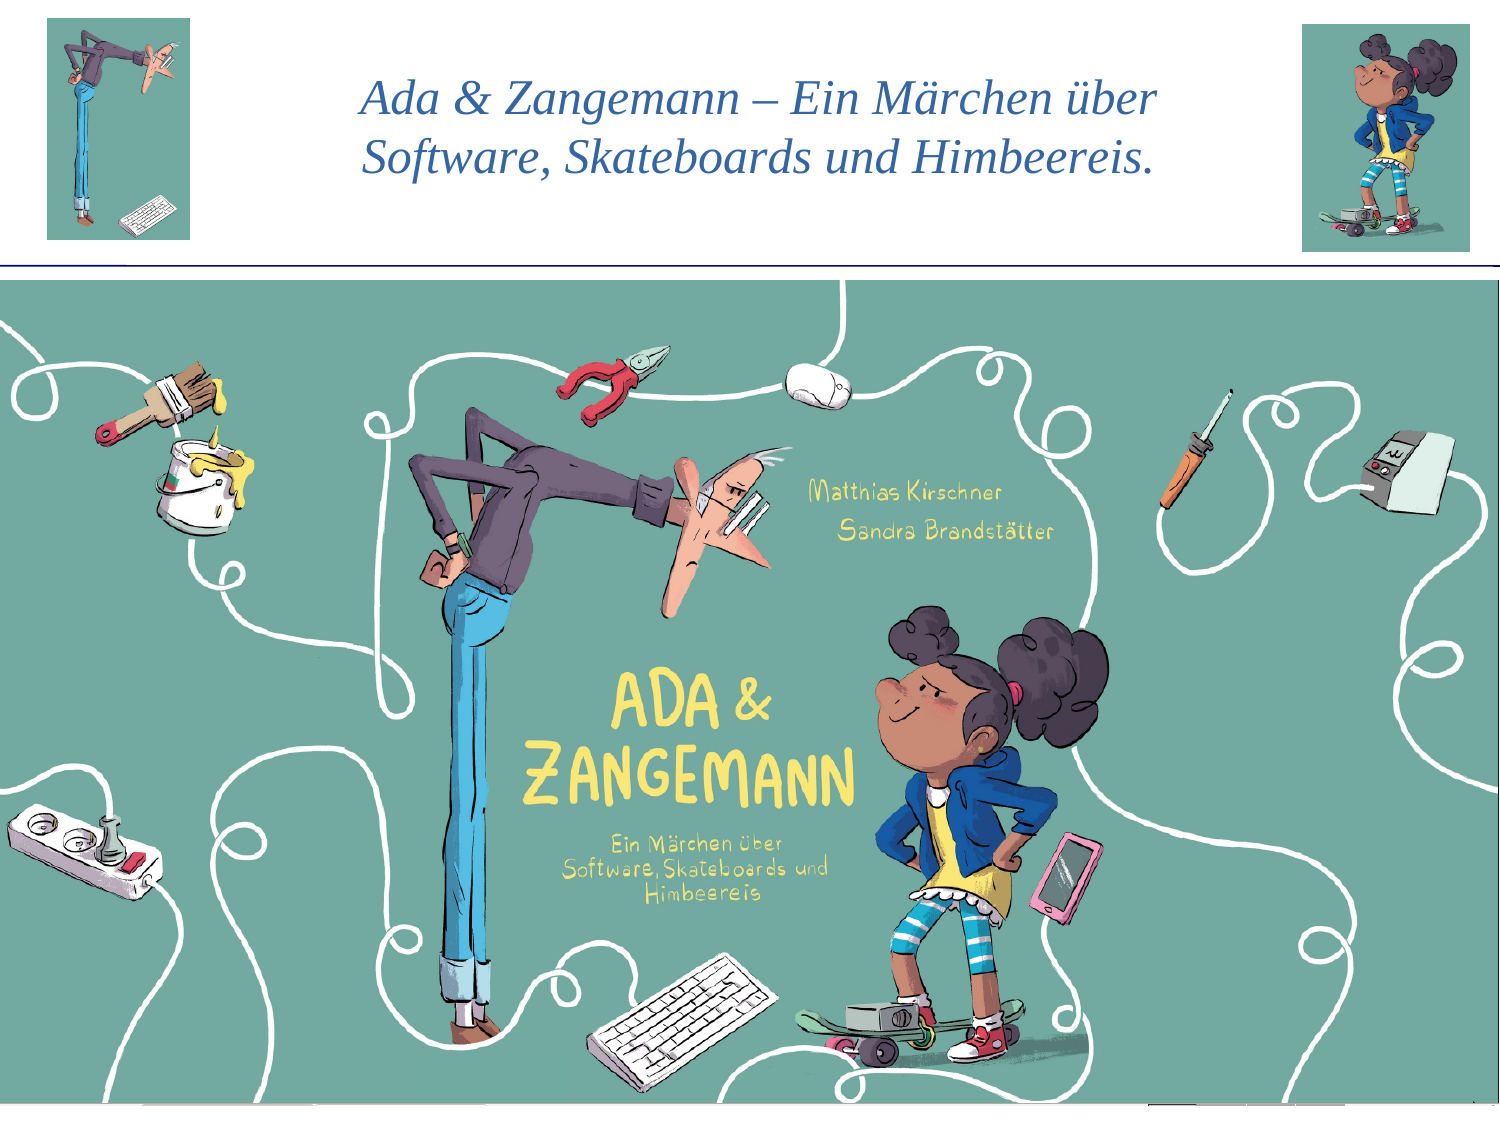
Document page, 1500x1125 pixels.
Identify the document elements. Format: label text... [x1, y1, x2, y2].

text_box Ada & Zangemann – Ein Märchen über Software, Skateboards und Himbeereis. [274, 59, 1244, 194]
picture [0, 280, 1499, 1106]
picture [47, 18, 190, 240]
picture [1302, 24, 1470, 252]
